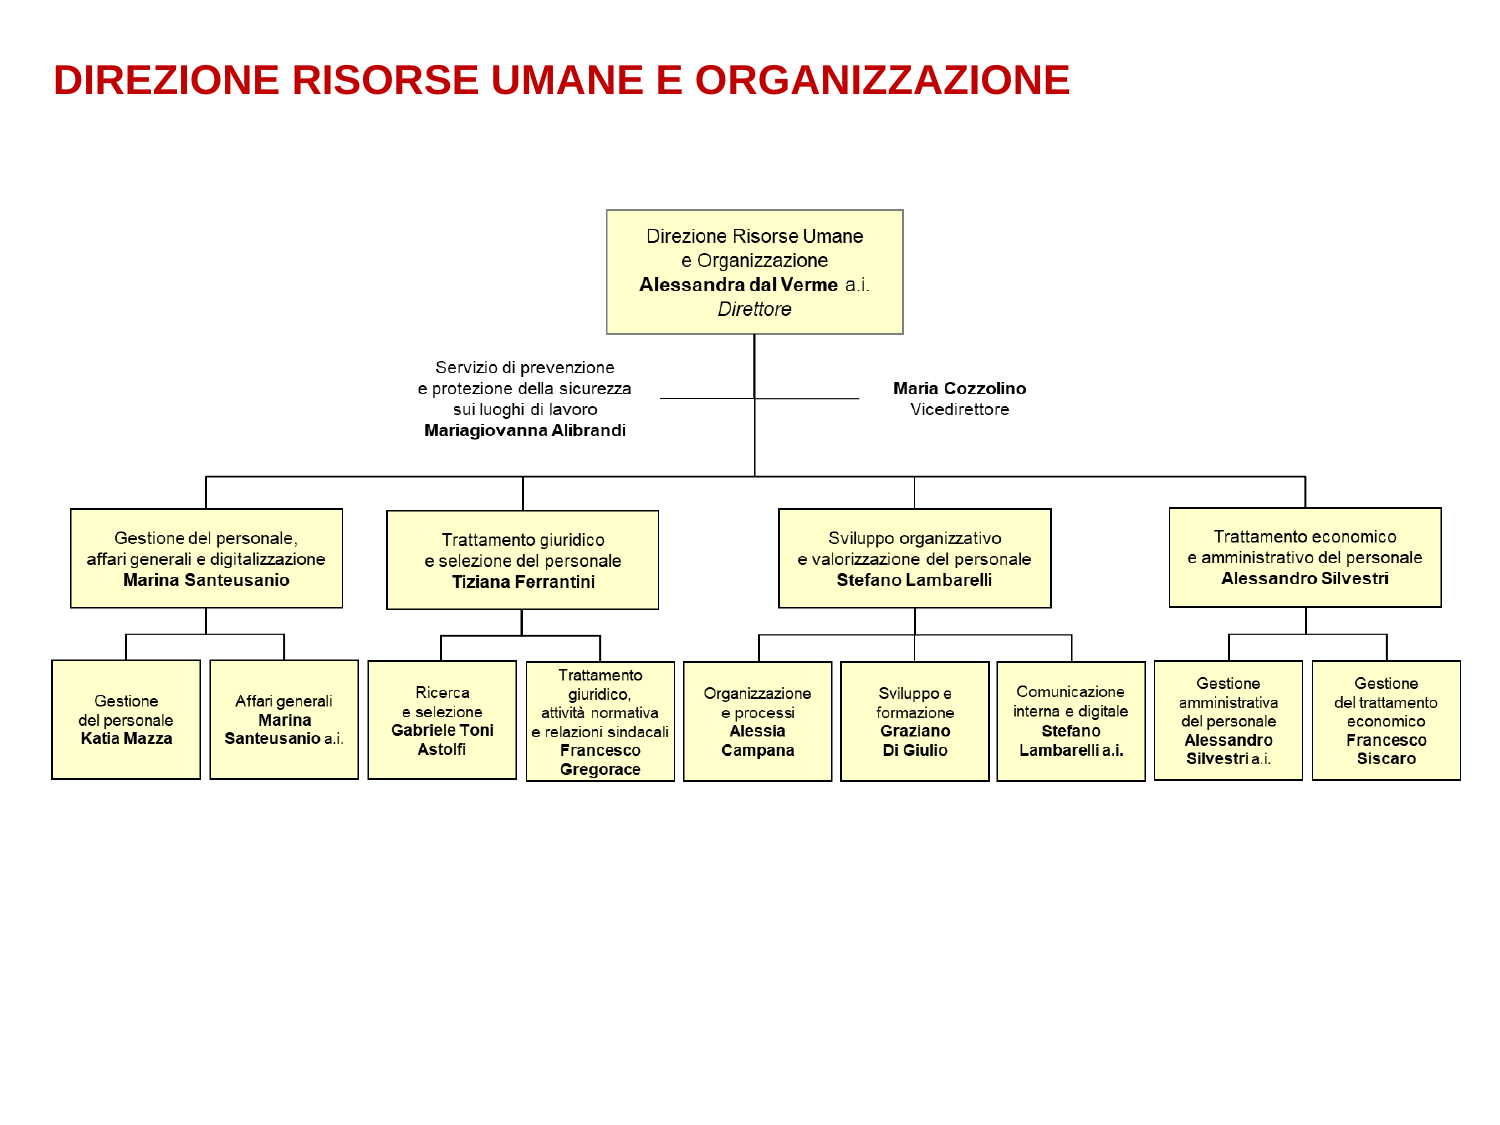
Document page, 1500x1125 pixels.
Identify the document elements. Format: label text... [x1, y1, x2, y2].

text_box DIREZIONE RISORSE UMANE E ORGANIZZAZIONE [38, 45, 1414, 128]
picture [51, 209, 1461, 789]
